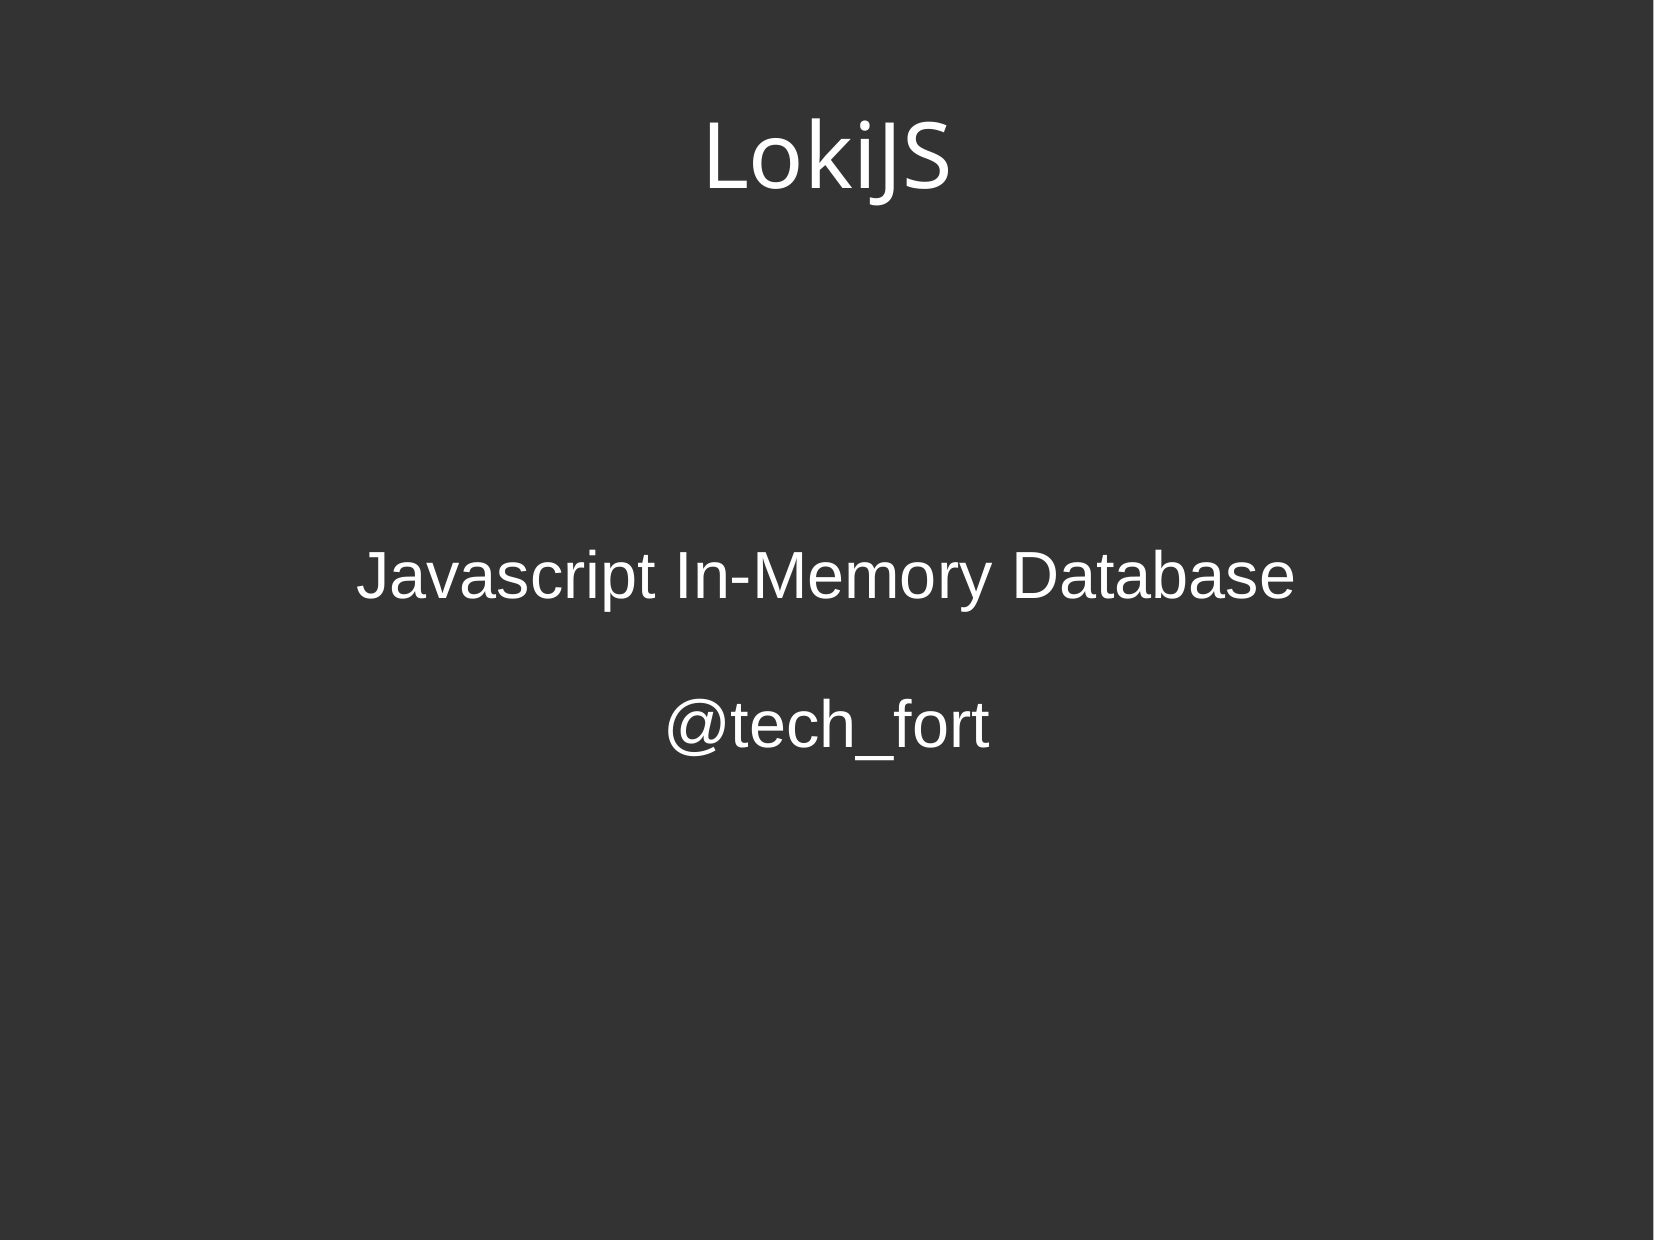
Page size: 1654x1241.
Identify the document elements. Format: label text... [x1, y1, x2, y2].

title LokiJS [82, 49, 1571, 257]
subtitle Javascript In-Memory Database @tech_fort [82, 290, 1571, 1010]
